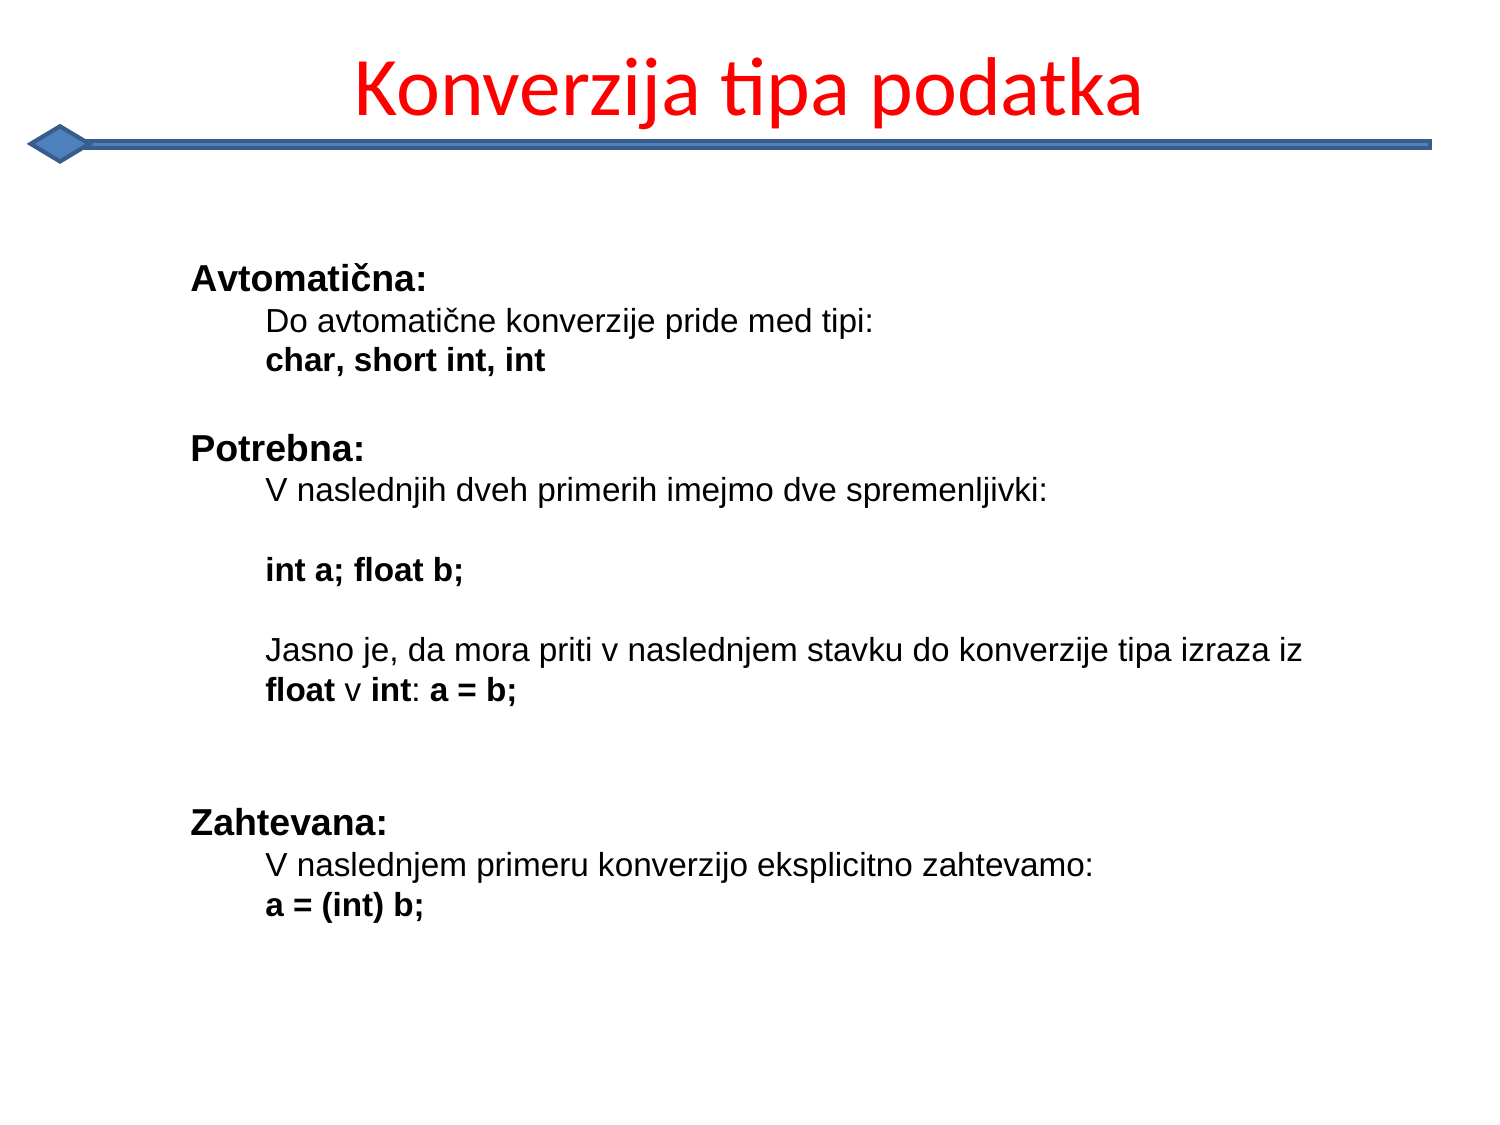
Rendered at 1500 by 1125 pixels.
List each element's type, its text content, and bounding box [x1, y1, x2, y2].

text_box Avtomatična: Do avtomatične konverzije pride med tipi: char, short int, int Potrebna: V naslednjih dveh primerih imejmo dve spremenljivki: int a; float b; Jasno je, da mora priti v naslednjem stavku do konverzije tipa izraza iz float v int: a = b; Zahtevana: V naslednjem primeru konverzijo eksplicitno zahtevamo: a = (int) b; [175, 246, 1395, 971]
title Konverzija tipa podatka [75, 23, 1426, 141]
